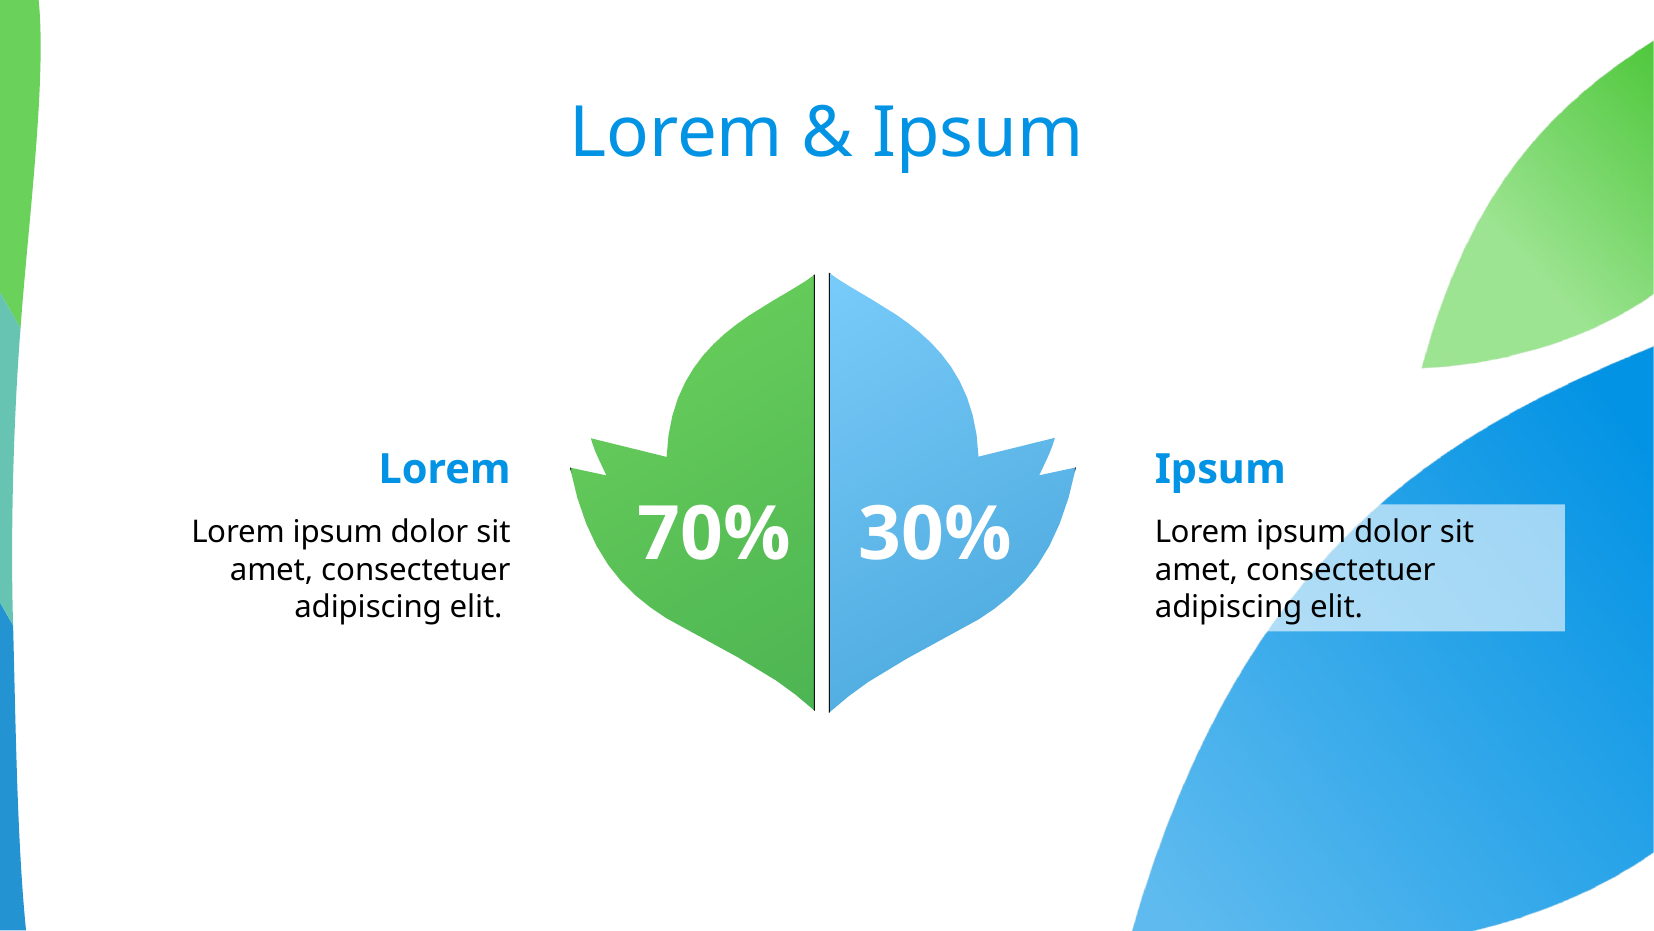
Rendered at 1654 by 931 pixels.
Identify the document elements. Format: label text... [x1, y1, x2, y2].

text_box [828, 272, 1076, 713]
text_box Lorem [75, 434, 526, 499]
text_box [570, 274, 815, 711]
picture [1133, 41, 1654, 78]
text_box Lorem ipsum dolor sit amet, consectetuer adipiscing elit. [118, 504, 526, 632]
text_box 30% [844, 477, 1053, 583]
text_box Ipsum [1140, 434, 1591, 499]
picture [1133, 178, 1654, 930]
text_box Lorem & Ipsum [0, 78, 1654, 178]
text_box 70% [615, 477, 806, 583]
text_box Lorem ipsum dolor sit amet, consectetuer adipiscing elit. [1140, 504, 1565, 632]
